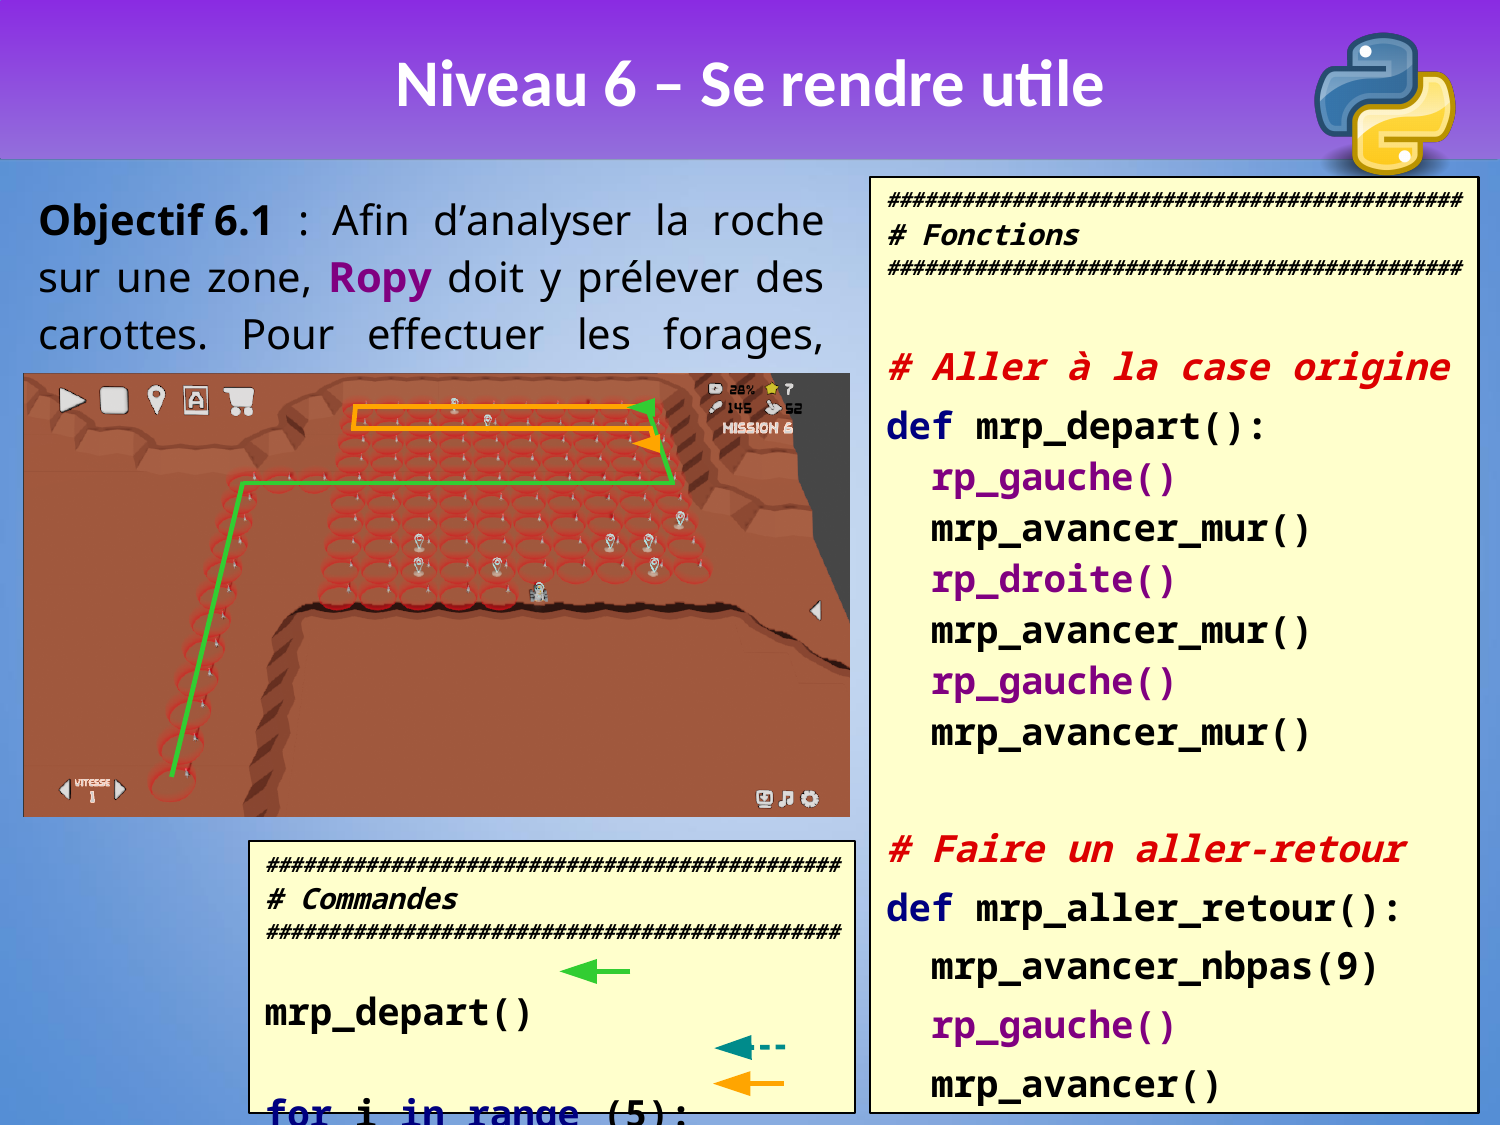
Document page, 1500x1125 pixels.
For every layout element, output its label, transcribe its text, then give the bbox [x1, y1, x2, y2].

picture [305, 1114, 316, 1125]
picture [533, 1114, 538, 1125]
text_box ############################################## # Commandes ############################################## mrp_depart() for i in range (5): mrp_aller_retour() [249, 841, 856, 1114]
text_box ############################################## # Fonctions ############################################## # Aller à la case origine def mrp_depart(): rp_gauche() mrp_avancer_mur() rp_droite() mrp_avancer_mur() rp_gauche() mrp_avancer_mur() # Faire un aller-retour def mrp_aller_retour(): mrp_avancer_nbpas(9) rp_gauche() mrp_avancer() rp_gauche() mrp_avancer_nbpas(9) rp_droite() mrp_avancer() rp_droite() [870, 177, 1479, 1114]
picture [541, 1114, 549, 1123]
picture [0, 29, 1500, 1125]
picture [564, 1114, 610, 1125]
picture [496, 1118, 504, 1123]
picture [479, 1114, 498, 1125]
picture [509, 1114, 514, 1125]
picture [369, 1114, 408, 1125]
picture [520, 1114, 527, 1125]
picture [614, 1114, 638, 1125]
text_box Objectif 6.1 : Afin d’analyser la roche sur une zone, Ropy doit y prélever des carottes. Pour effectuer les forages, Ropy doit passer sur toutes les cases. [23, 183, 840, 373]
picture [554, 1114, 562, 1125]
picture [294, 1114, 302, 1123]
text_box Niveau 6 – Se rendre utile [0, 0, 1500, 159]
picture [430, 1114, 437, 1125]
picture [277, 1114, 291, 1125]
picture [641, 1114, 658, 1125]
picture [414, 1114, 424, 1125]
picture [321, 1114, 363, 1125]
picture [443, 1114, 474, 1125]
